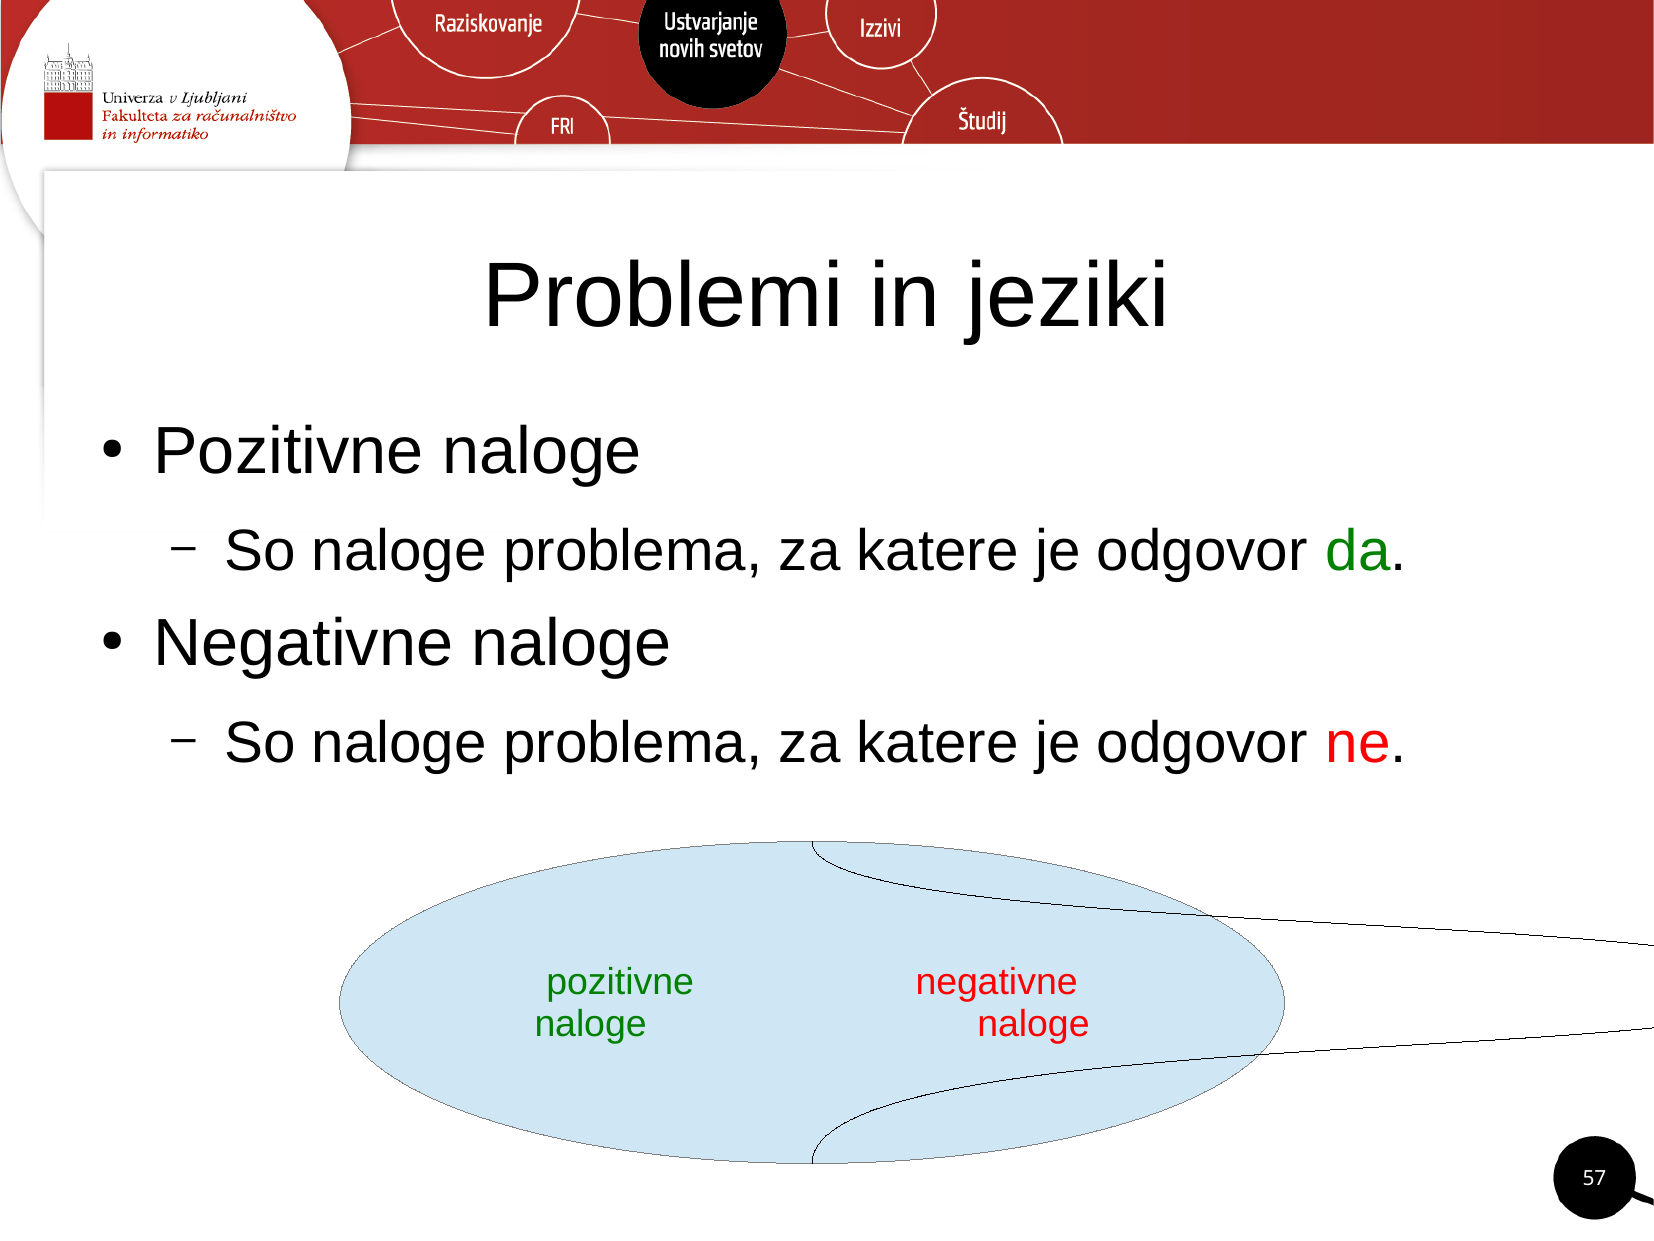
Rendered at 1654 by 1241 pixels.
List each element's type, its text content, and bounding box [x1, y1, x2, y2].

list Pozitivne naloge So naloge problema, za katere je odgovor da. [82, 413, 1538, 605]
picture [0, 0, 1654, 1241]
list Negativne naloge So naloge problema, za katere je odgovor ne. [82, 605, 1538, 1202]
text_box <številka> [1553, 1145, 1636, 1212]
title Problemi in jeziki [82, 191, 1571, 399]
